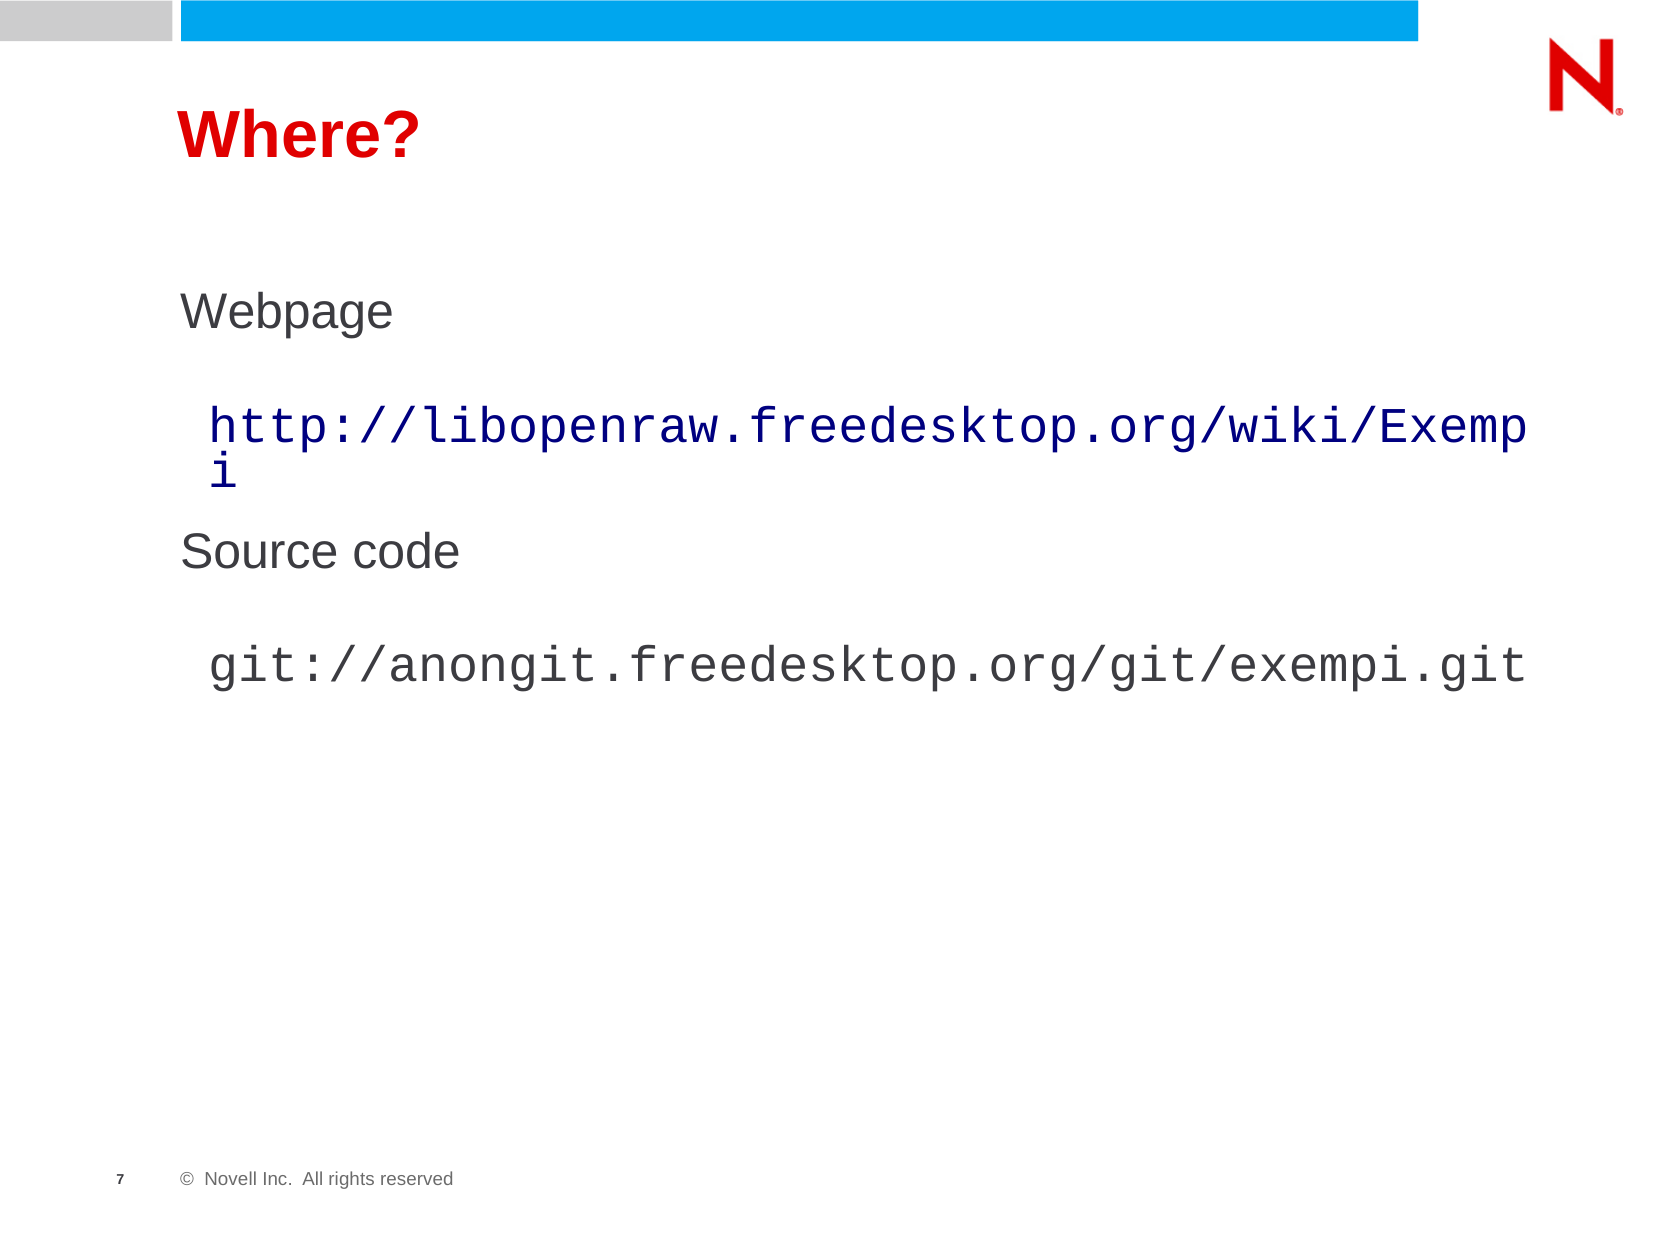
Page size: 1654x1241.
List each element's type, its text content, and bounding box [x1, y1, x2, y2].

list Webpage http://libopenraw.freedesktop.org/wiki/Exempi Source code git://anongit.freedesktop.org/git/exempi.git [180, 280, 1547, 1087]
picture [1547, 35, 1624, 117]
title Where? [177, 46, 1525, 226]
